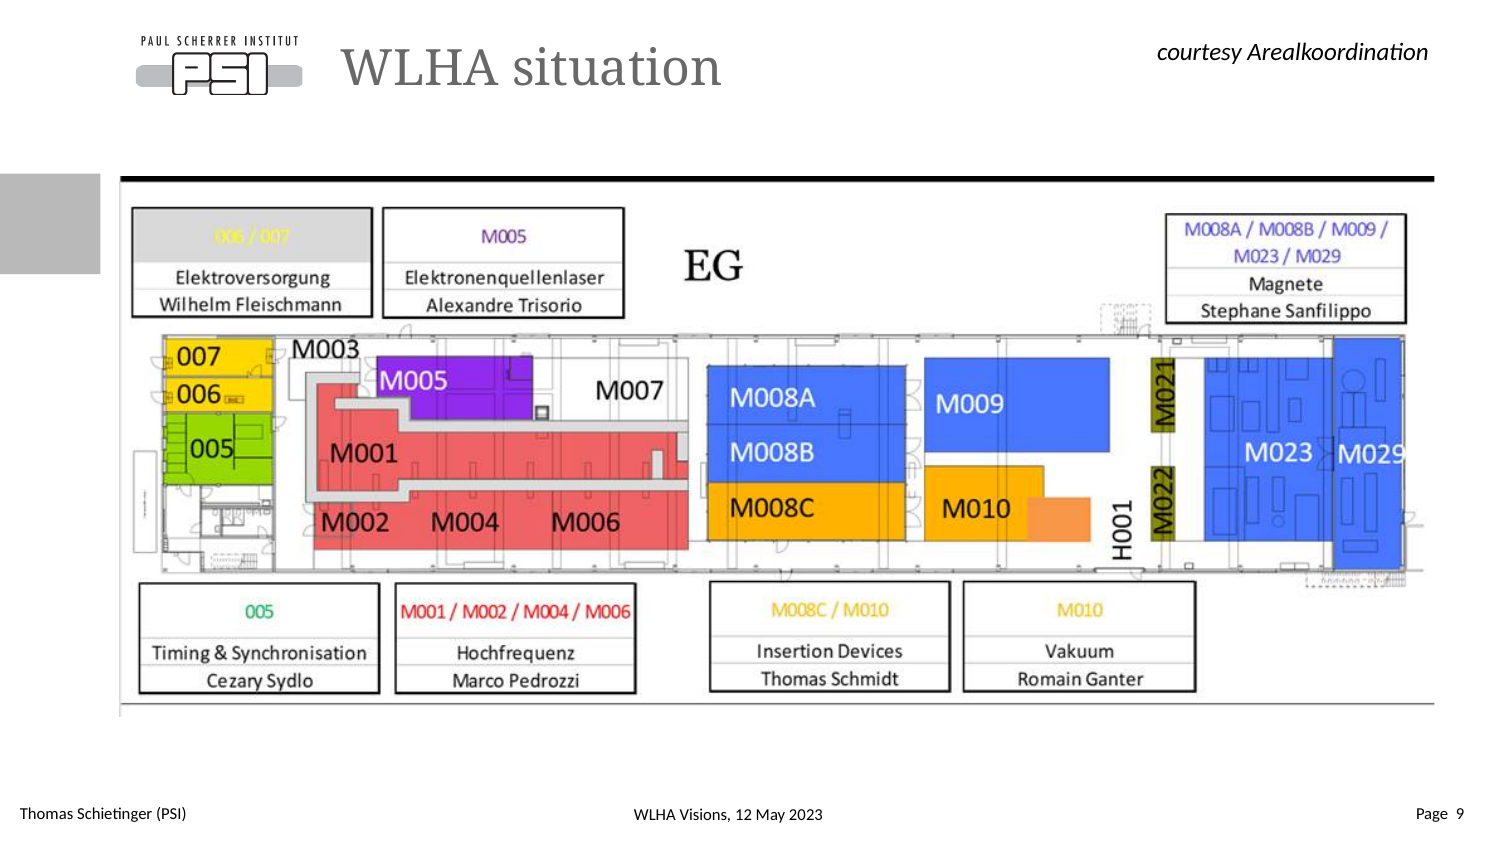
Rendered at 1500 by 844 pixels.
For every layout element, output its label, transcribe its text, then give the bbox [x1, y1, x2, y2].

text_box courtesy Arealkoordination [1142, 33, 1445, 74]
picture [119, 176, 1435, 717]
title WLHA situation [340, 35, 1477, 102]
